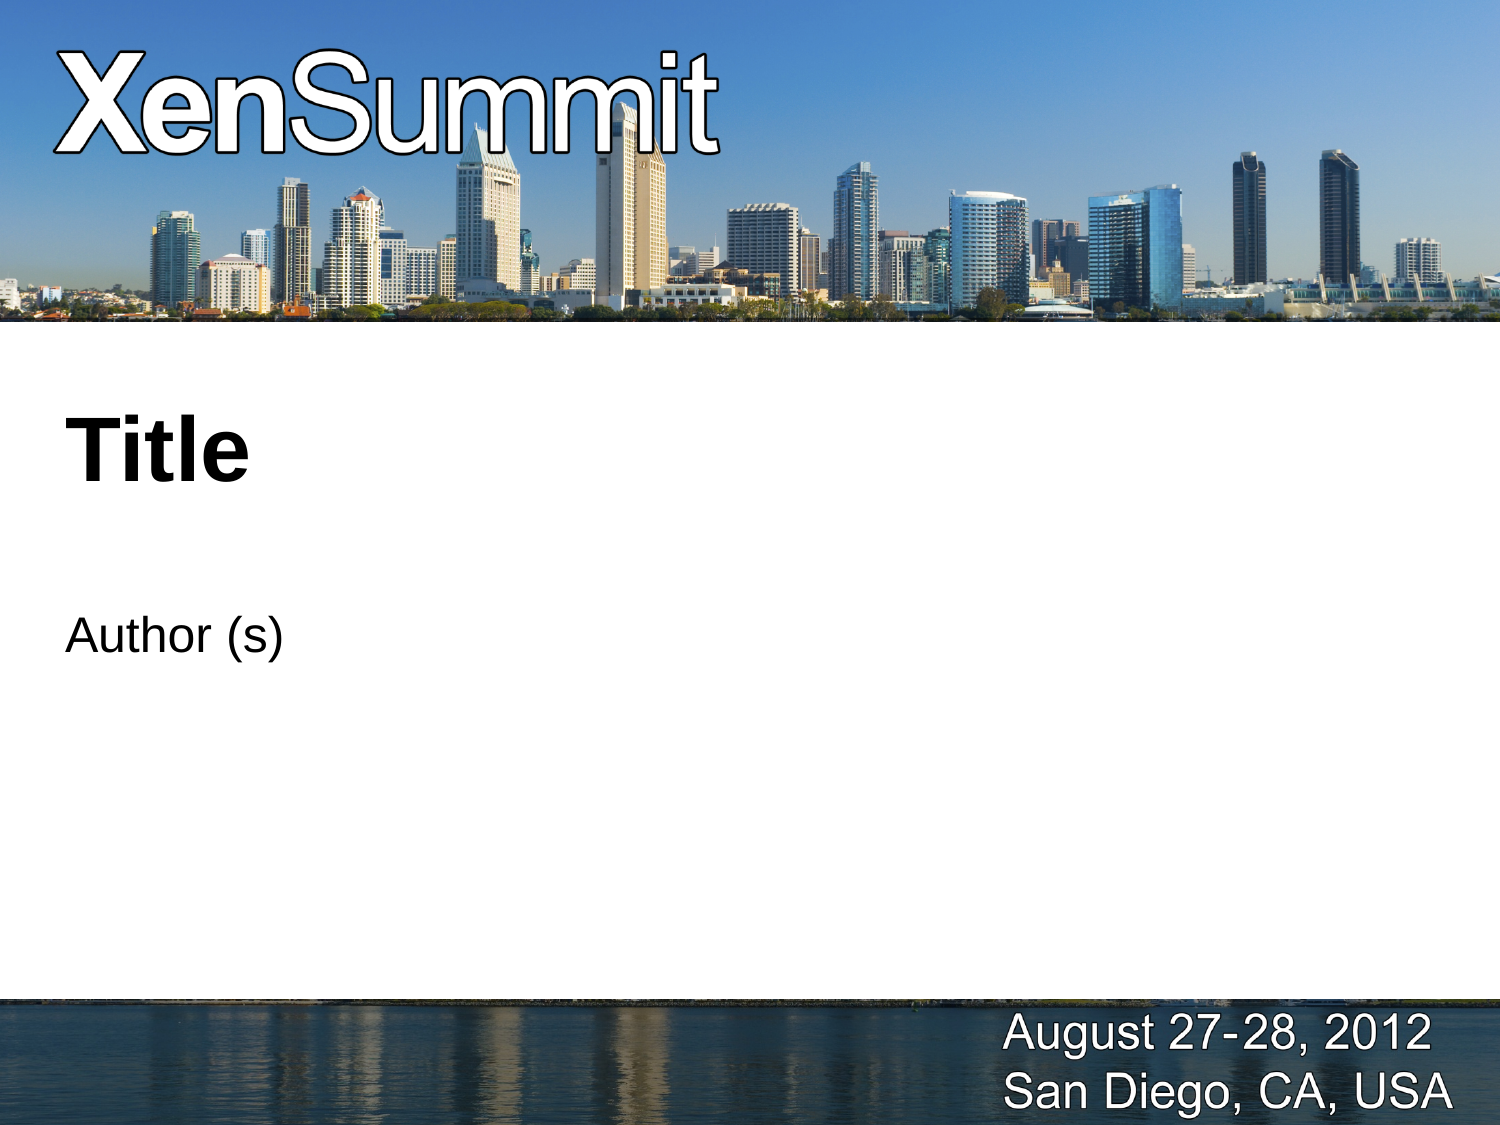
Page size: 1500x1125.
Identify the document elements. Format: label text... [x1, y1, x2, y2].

picture [0, 999, 1500, 1125]
picture [0, 0, 1500, 322]
text_box Author (s) [49, 599, 1325, 713]
title Title [50, 349, 1325, 550]
